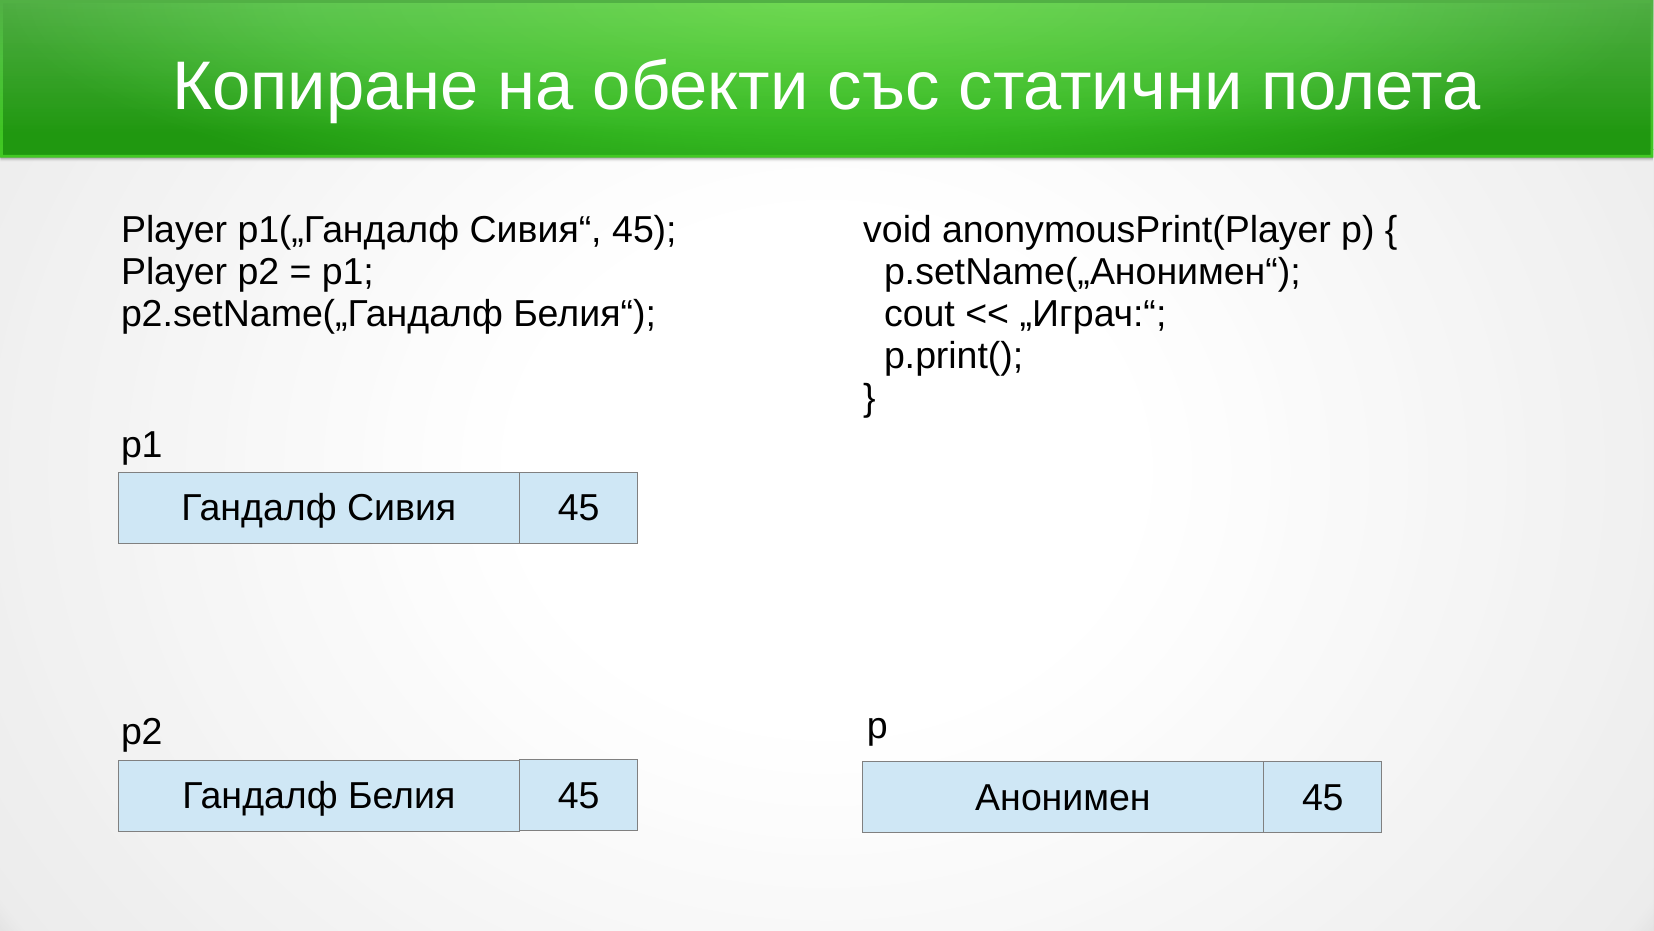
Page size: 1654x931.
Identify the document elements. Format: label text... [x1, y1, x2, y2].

title Копиране на обекти със статични полета [82, 37, 1571, 135]
text_box Анонимен [862, 761, 1263, 833]
text_box p2 [106, 702, 178, 760]
text_box Гандалф Сивия [118, 472, 519, 544]
text_box 45 [1263, 761, 1382, 833]
text_box p1 [106, 415, 178, 473]
text_box 45 [519, 759, 638, 831]
text_box p [852, 696, 903, 754]
text_box Player p1(„Гандалф Сивия“, 45); Player p2 = p1; p2.setName(„Гандалф Белия“); [106, 200, 820, 384]
text_box Гандалф Белия [118, 760, 520, 832]
text_box 45 [519, 472, 638, 544]
text_box void anonymousPrint(Player p) { p.setName(„Анонимен“); cout << „Играч:“; p.print(); } [848, 200, 1595, 426]
